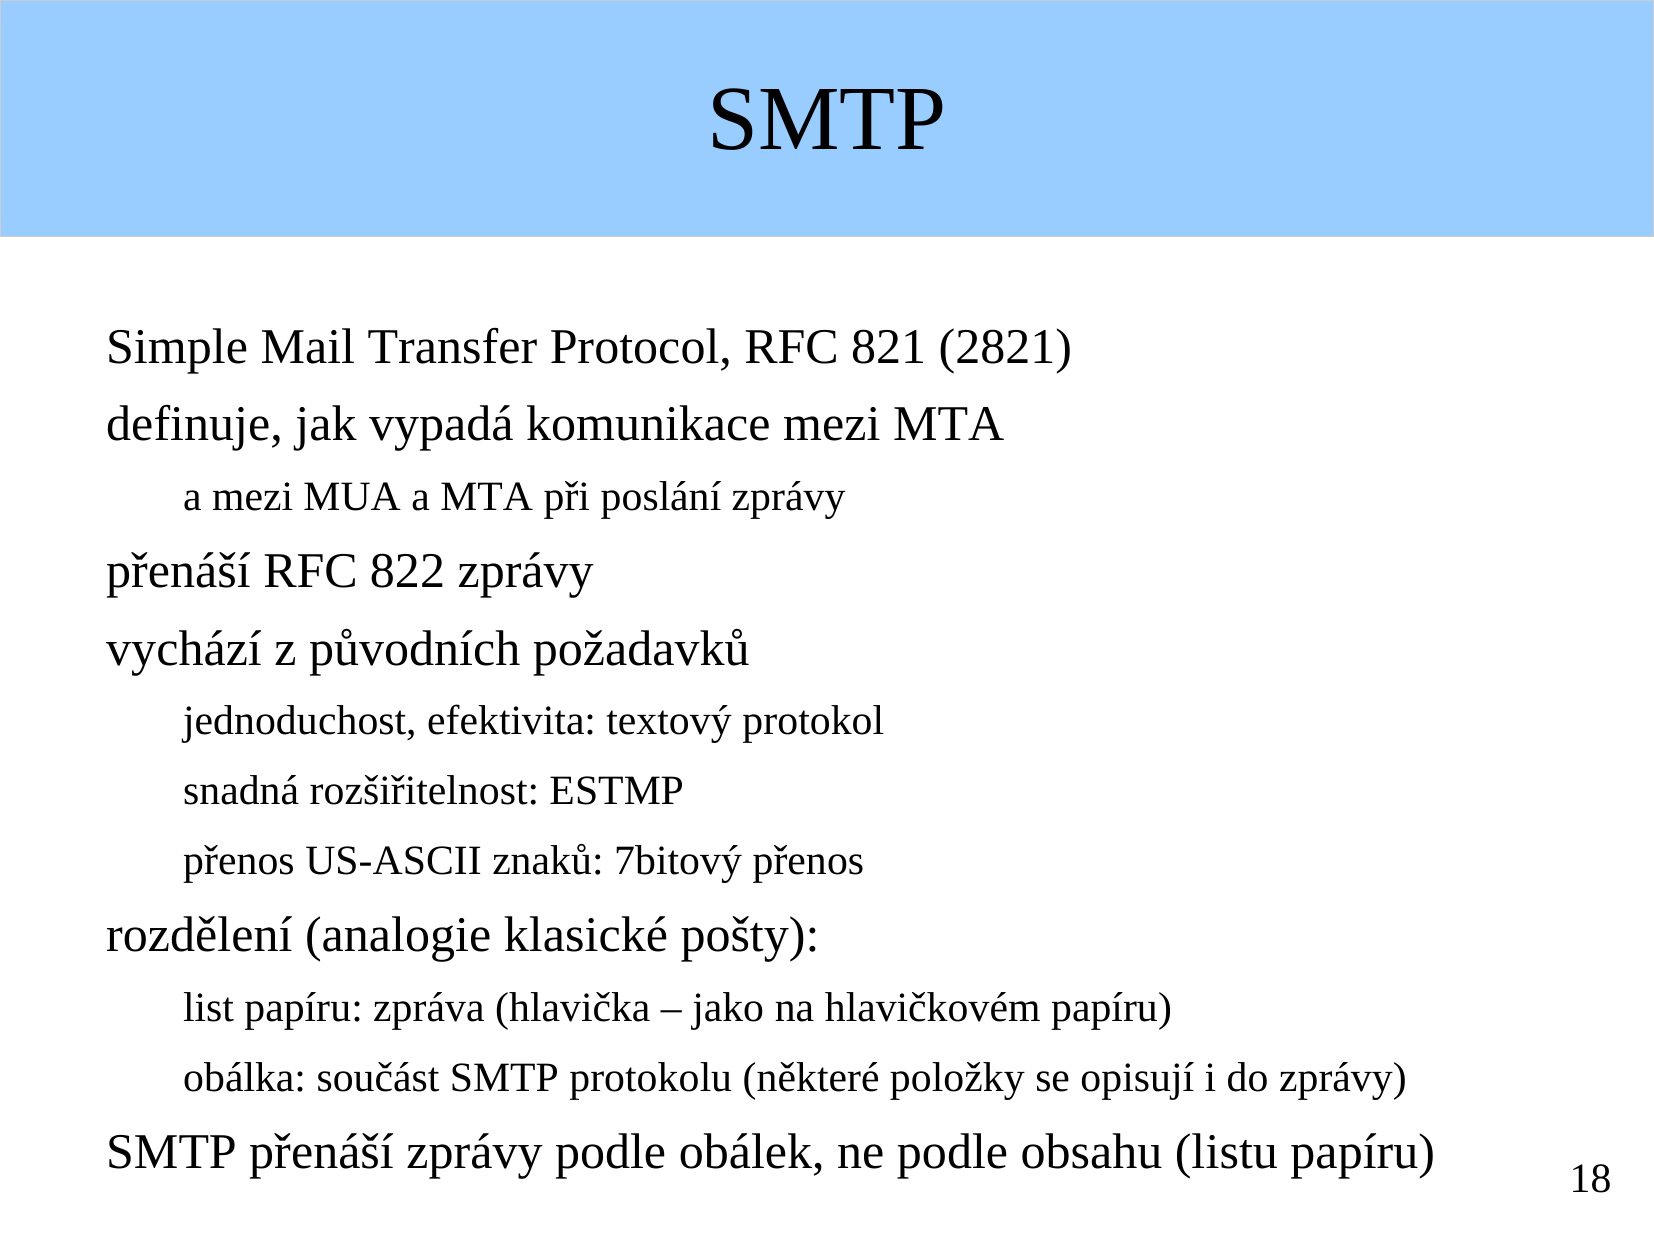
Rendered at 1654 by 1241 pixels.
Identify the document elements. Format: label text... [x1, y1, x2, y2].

title SMTP [0, 0, 1654, 237]
list Simple Mail Transfer Protocol, RFC 821 (2821) definuje, jak vypadá komunikace mezi MTA a mezi MUA a MTA při poslání zprávy přenáší RFC 822 zprávy vychází z původních požadavků jednoduchost, efektivita: textový protokol snadná rozšiřitelnost: ESTMP přenos US-ASCII znaků: 7bitový přenos rozdělení (analogie klasické pošty): list papíru: zpráva (hlavička – jako na hlavičkovém papíru) obálka: součást SMTP protokolu (některé položky se opisují i do zprávy) SMTP přenáší zprávy podle obálek, ne podle obsahu (listu papíru) [88, 319, 1565, 1180]
